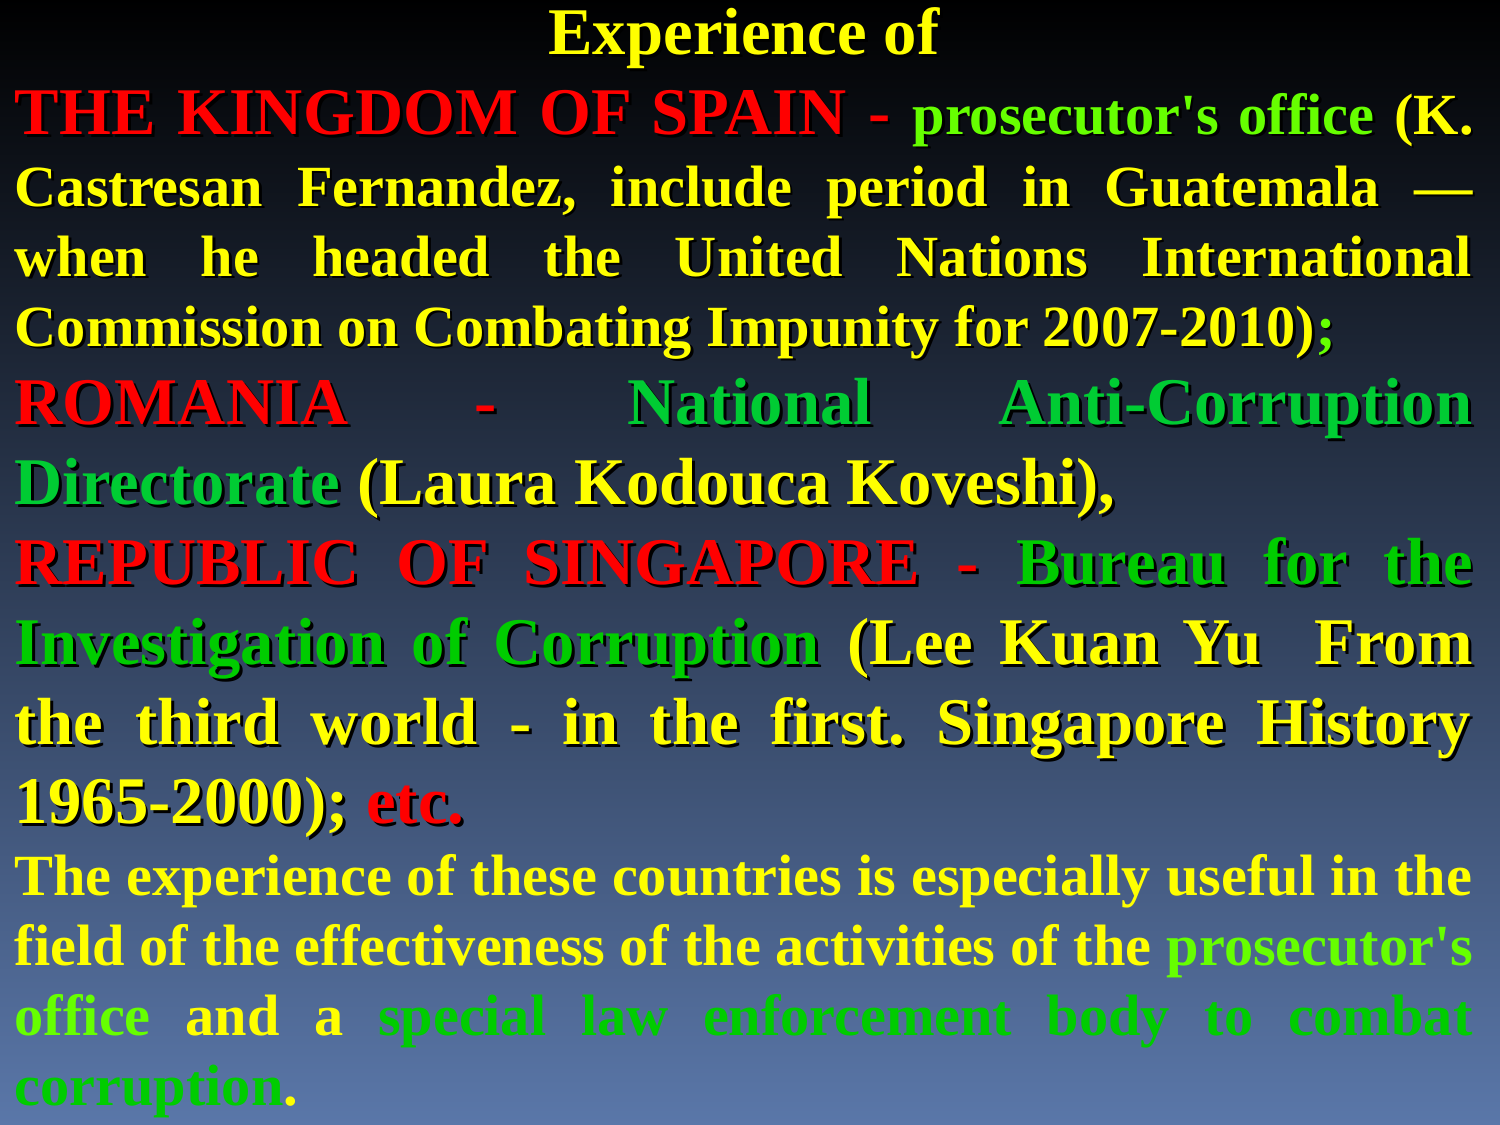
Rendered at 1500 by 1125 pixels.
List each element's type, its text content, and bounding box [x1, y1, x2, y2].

text_box Experience of THE KINGDOM OF SPAIN - prosecutor's office (K. Castresan Fernandez, include period in Guatemala — when he headed the United Nations International Commission on Combating Impunity for 2007-2010); ROMANIA - National Anti-Corruption Directorate (Laura Kodouca Koveshi), REPUBLIC OF SINGAPORE - Bureau for the Investigation of Corruption (Lee Kuan Yu From the third world - in the first. Singapore History 1965-2000); etc. The experience of these countries is especially useful in the field of the effectiveness of the activities of the prosecutor's office and a special law enforcement body to combat corruption. [0, 0, 1489, 1125]
